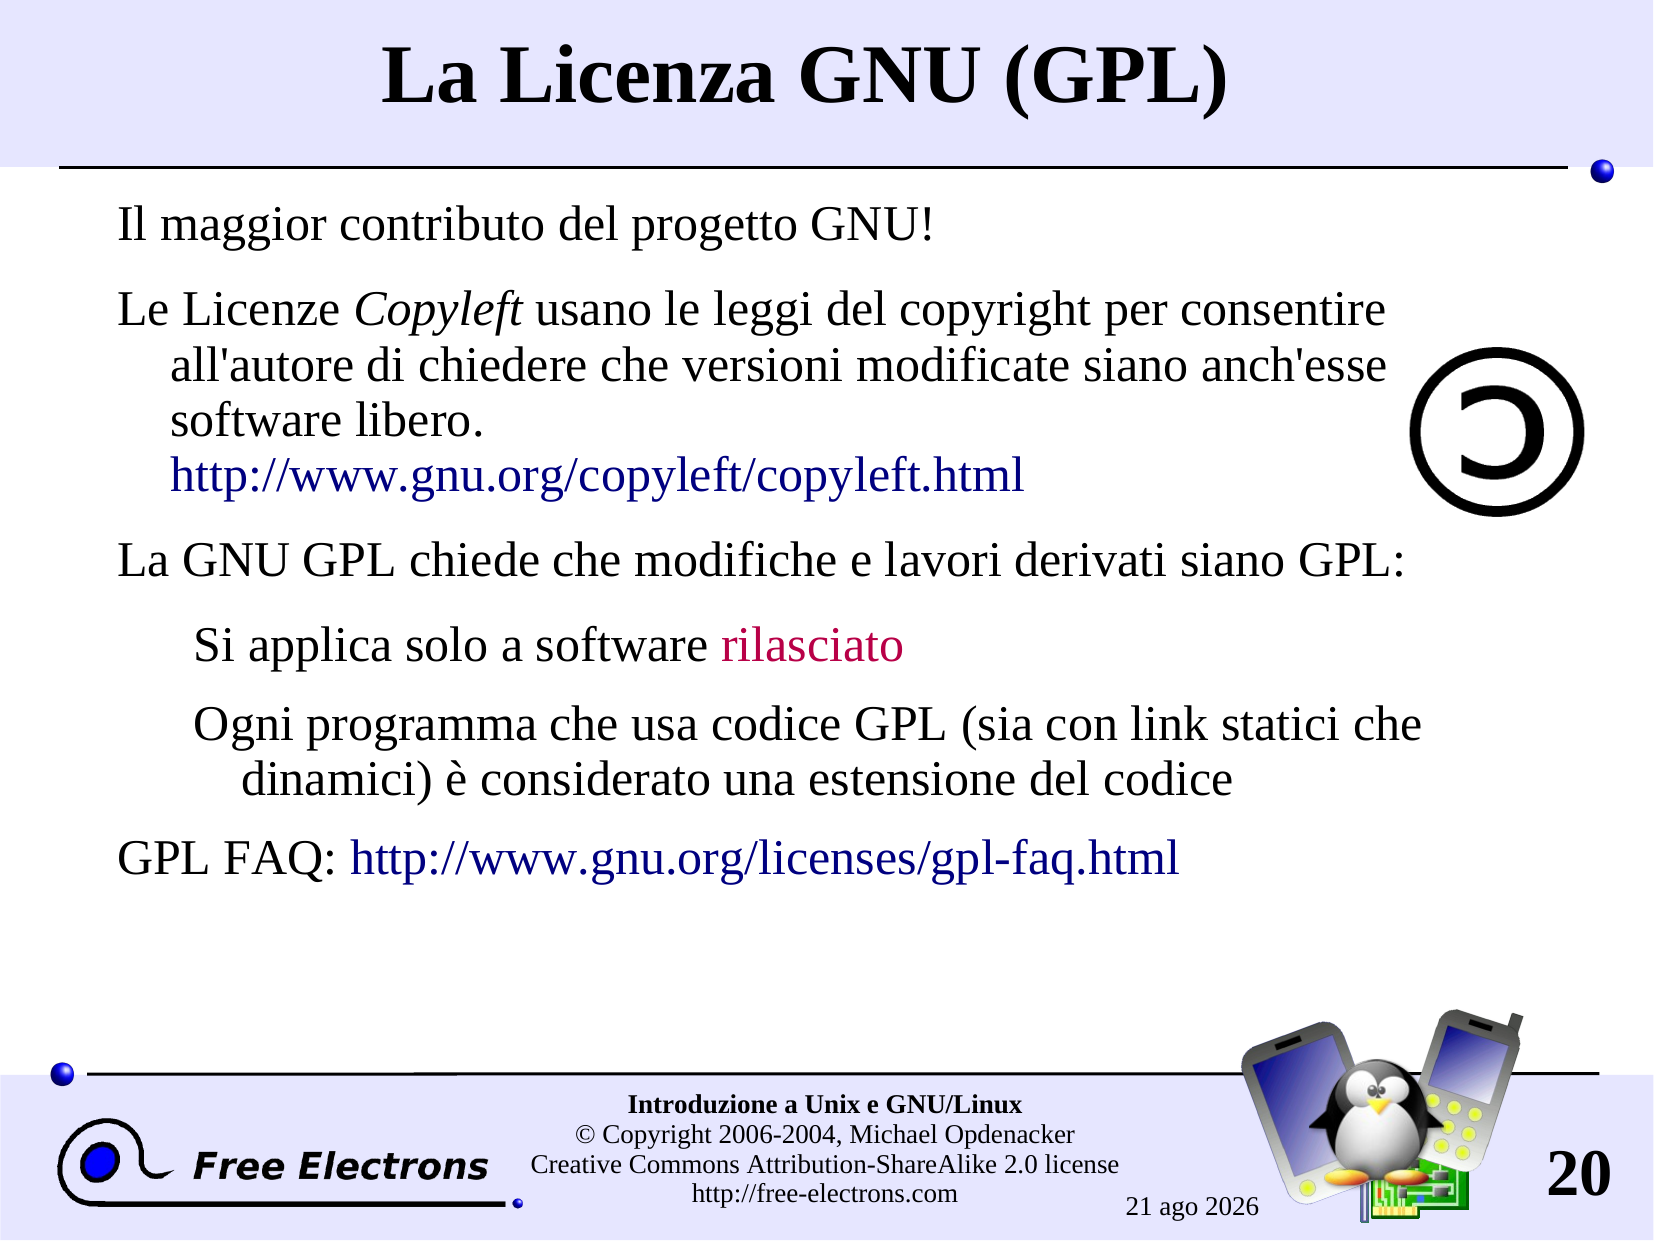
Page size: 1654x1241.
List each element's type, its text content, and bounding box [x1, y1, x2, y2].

picture [1226, 990, 1538, 1241]
title La Licenza GNU (GPL) [60, 12, 1551, 138]
picture [50, 1107, 527, 1216]
list Il maggior contributo del progetto GNU! Le Licenze Copyleft usano le leggi del copyright per consentire all'autore di chiedere che versioni modificate siano anch'esse software libero. http://www.gnu.org/copyleft/copyleft.html La GNU GPL chiede che modifiche e lavori derivati siano GPL: Si applica solo a software rilasciato Ogni programma che usa codice GPL (sia con link statici che dinamici) è considerato una estensione del codice GPL FAQ: http://www.gnu.org/licenses/gpl-faq.html [99, 196, 1465, 1054]
picture [1398, 341, 1596, 525]
